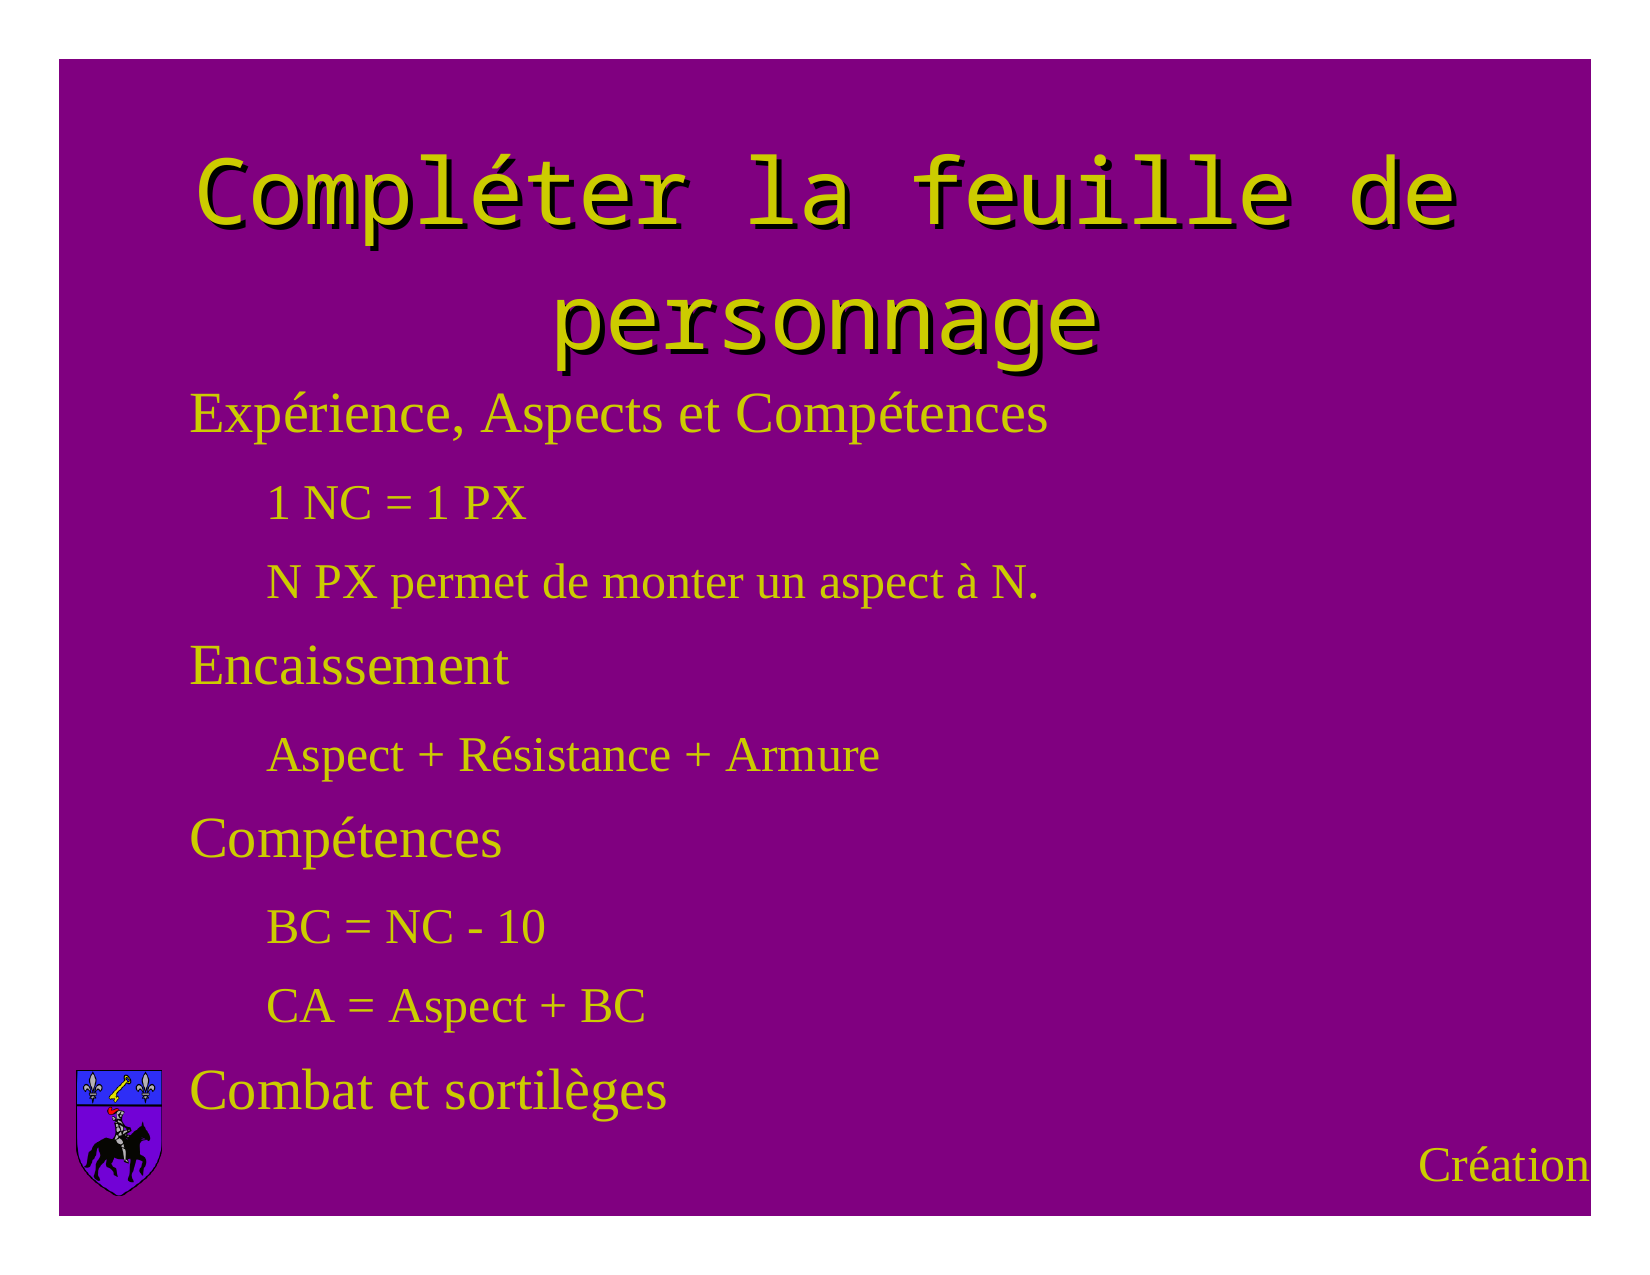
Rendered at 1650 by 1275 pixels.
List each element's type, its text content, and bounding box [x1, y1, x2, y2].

text_box Création [1397, 1137, 1591, 1193]
title Compléter la feuille de personnage [171, 131, 1480, 372]
picture [76, 1070, 162, 1196]
list Expérience, Aspects et Compétences 1 NC = 1 PX N PX permet de monter un aspect à N. Encaissement Aspect + Résistance + Armure Compétences BC = NC - 10 CA = Aspect + BC Combat et sortilèges [171, 380, 1480, 1126]
